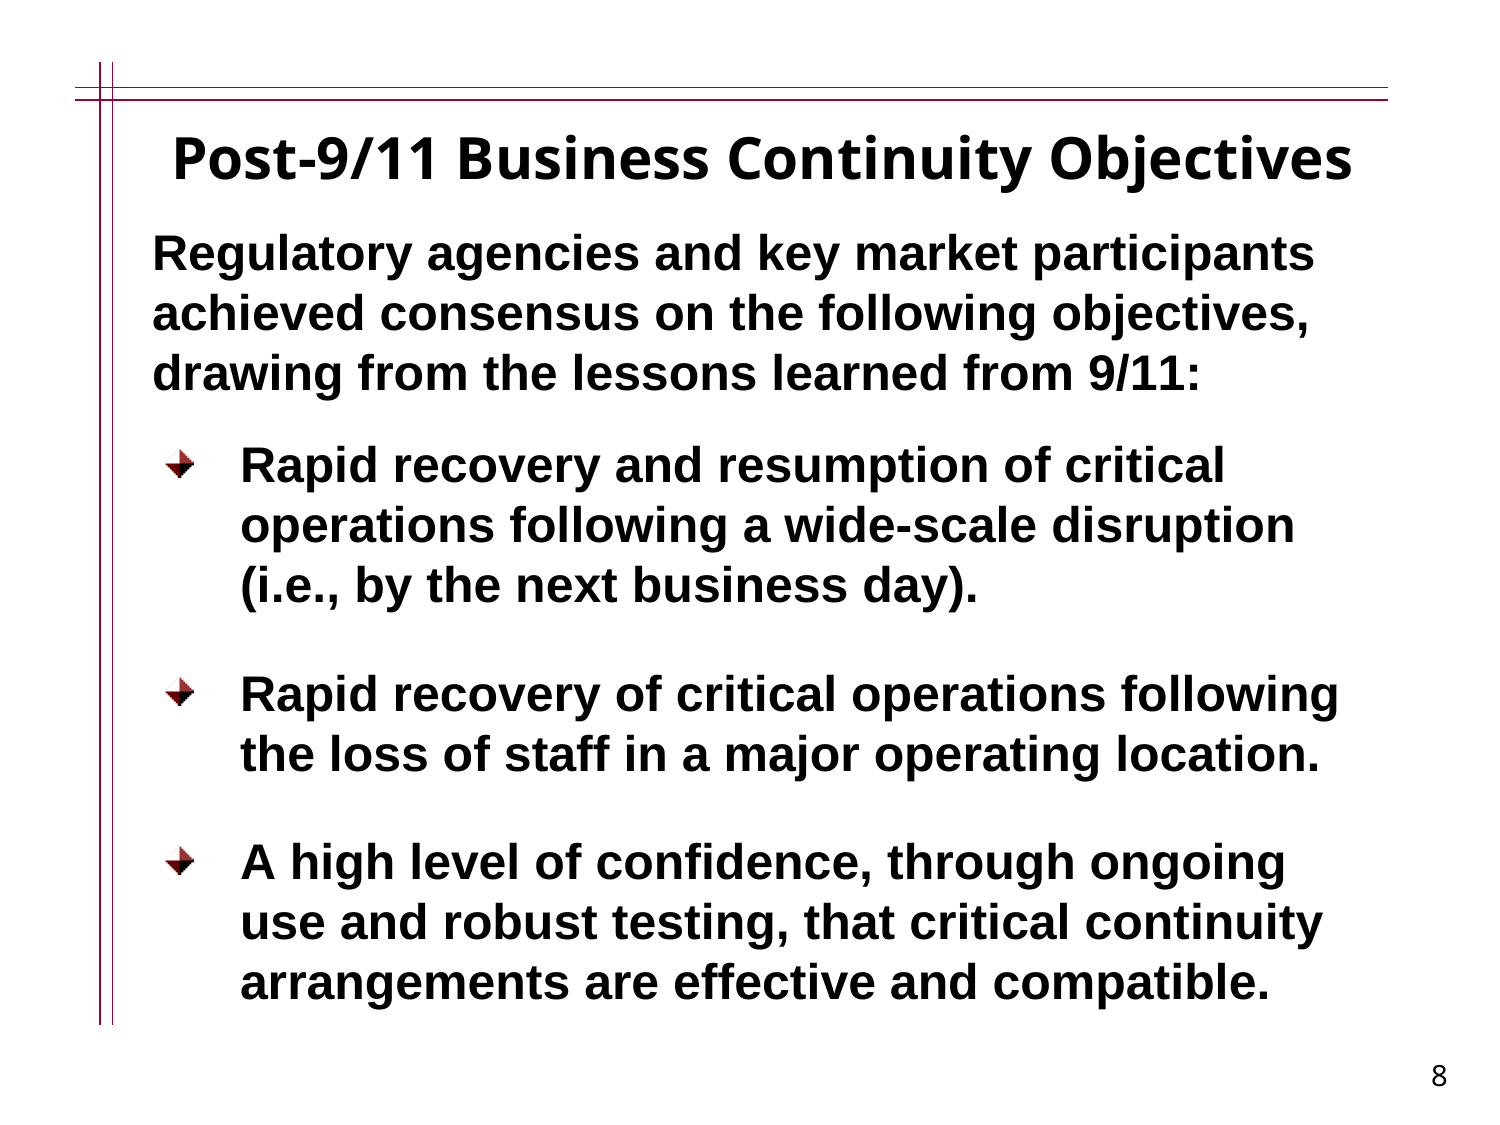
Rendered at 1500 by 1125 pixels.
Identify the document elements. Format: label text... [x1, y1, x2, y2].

picture [164, 845, 194, 875]
text_box Regulatory agencies and key market participants achieved consensus on the following objectives, drawing from the lessons learned from 9/11: [137, 212, 1375, 408]
text_box Rapid recovery and resumption of critical operations following a wide-scale disruption (i.e., by the next business day). Rapid recovery of critical operations following the loss of staff in a major operating location. A high level of confidence, through ongoing use and robust testing, that critical continuity arrangements are effective and compatible. [149, 425, 1388, 1026]
title Post-9/11 Business Continuity Objectives [125, 112, 1401, 201]
picture [164, 676, 194, 706]
picture [164, 448, 194, 478]
